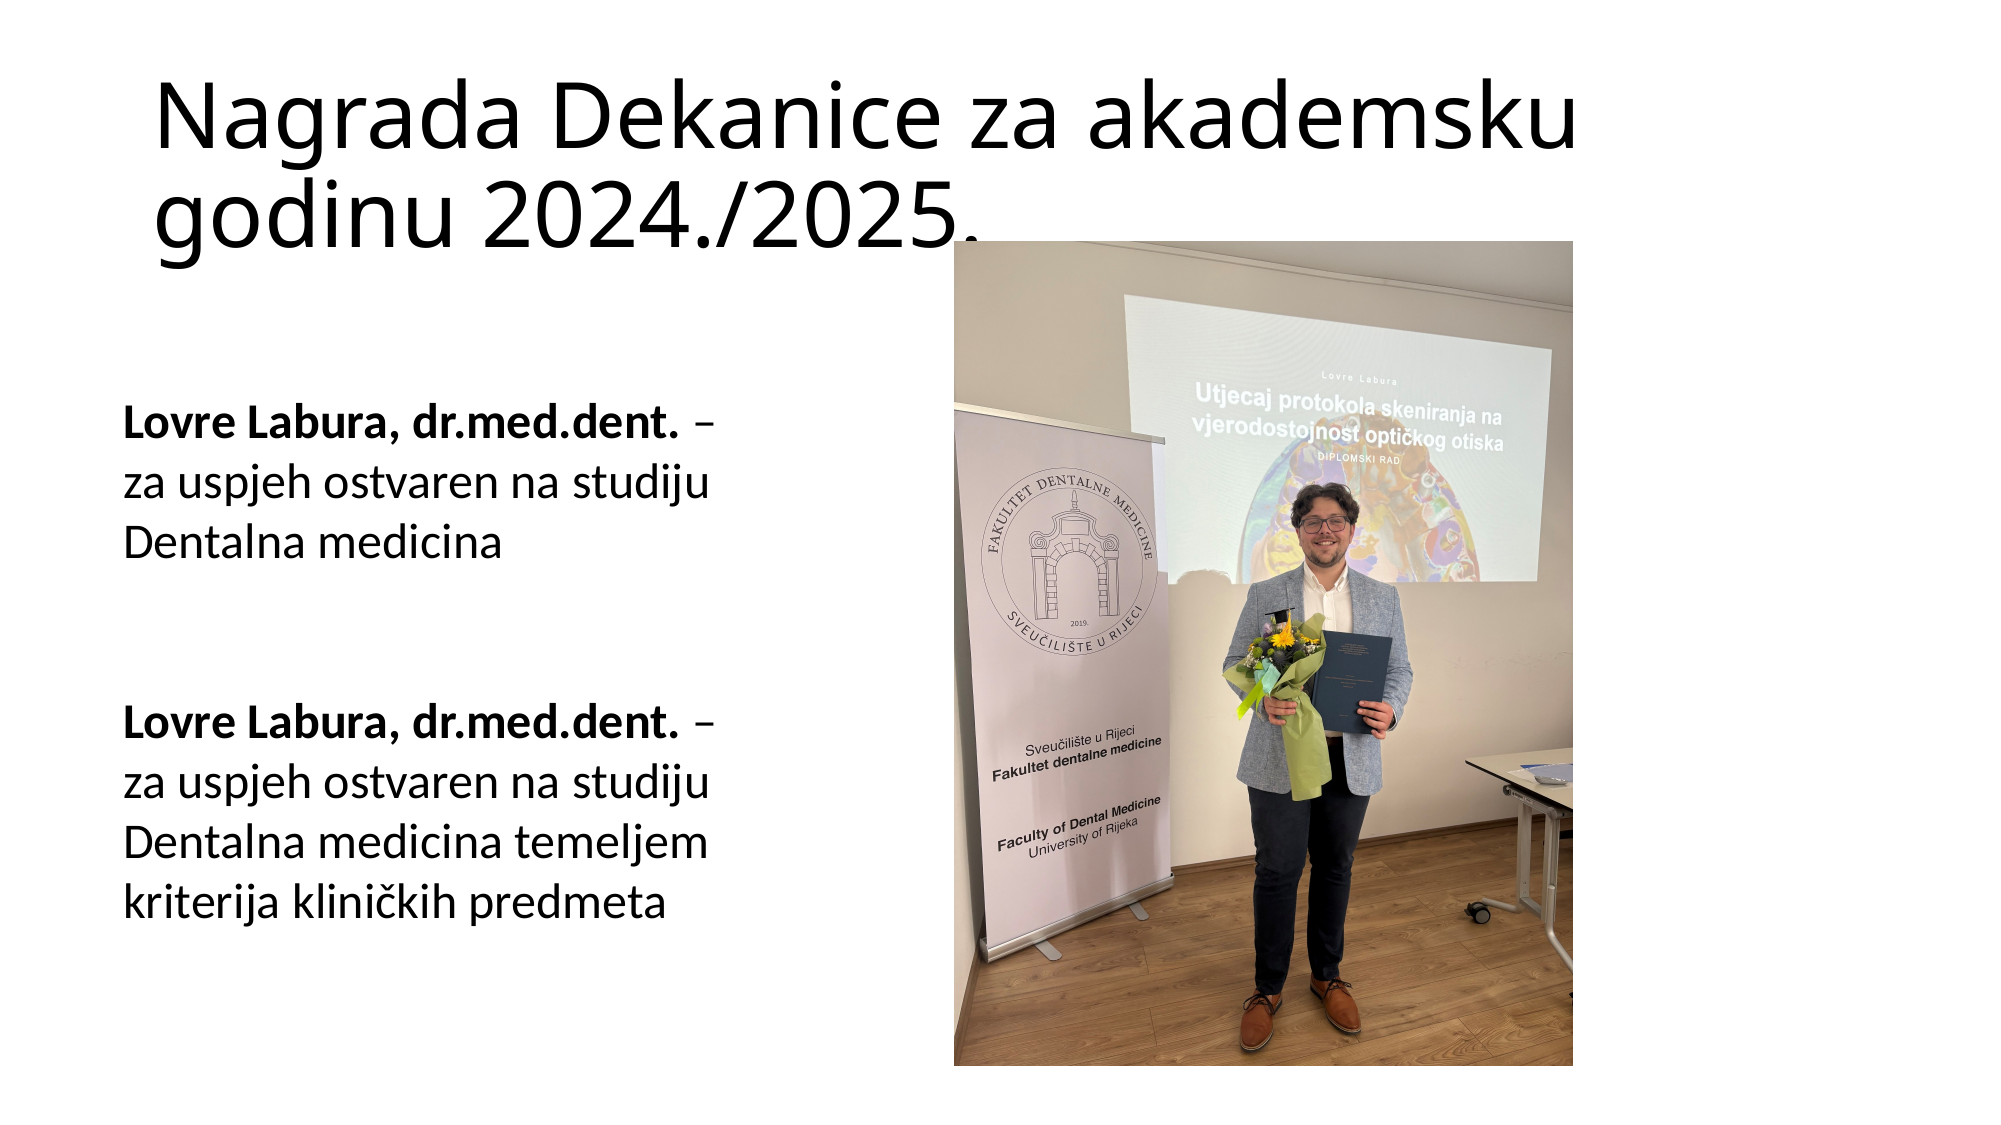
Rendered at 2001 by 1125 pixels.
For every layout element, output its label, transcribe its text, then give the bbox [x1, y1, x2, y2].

text_box Lovre Labura, dr.med.dent. – za uspjeh ostvaren na studiju Dentalna medicina Lovre Labura, dr.med.dent. – za uspjeh ostvaren na studiju Dentalna medicina temeljem kriterija kliničkih predmeta [108, 380, 781, 1002]
title Nagrada Dekanice za akademsku godinu 2024./2025. [137, 59, 1863, 278]
picture [954, 241, 1573, 1066]
